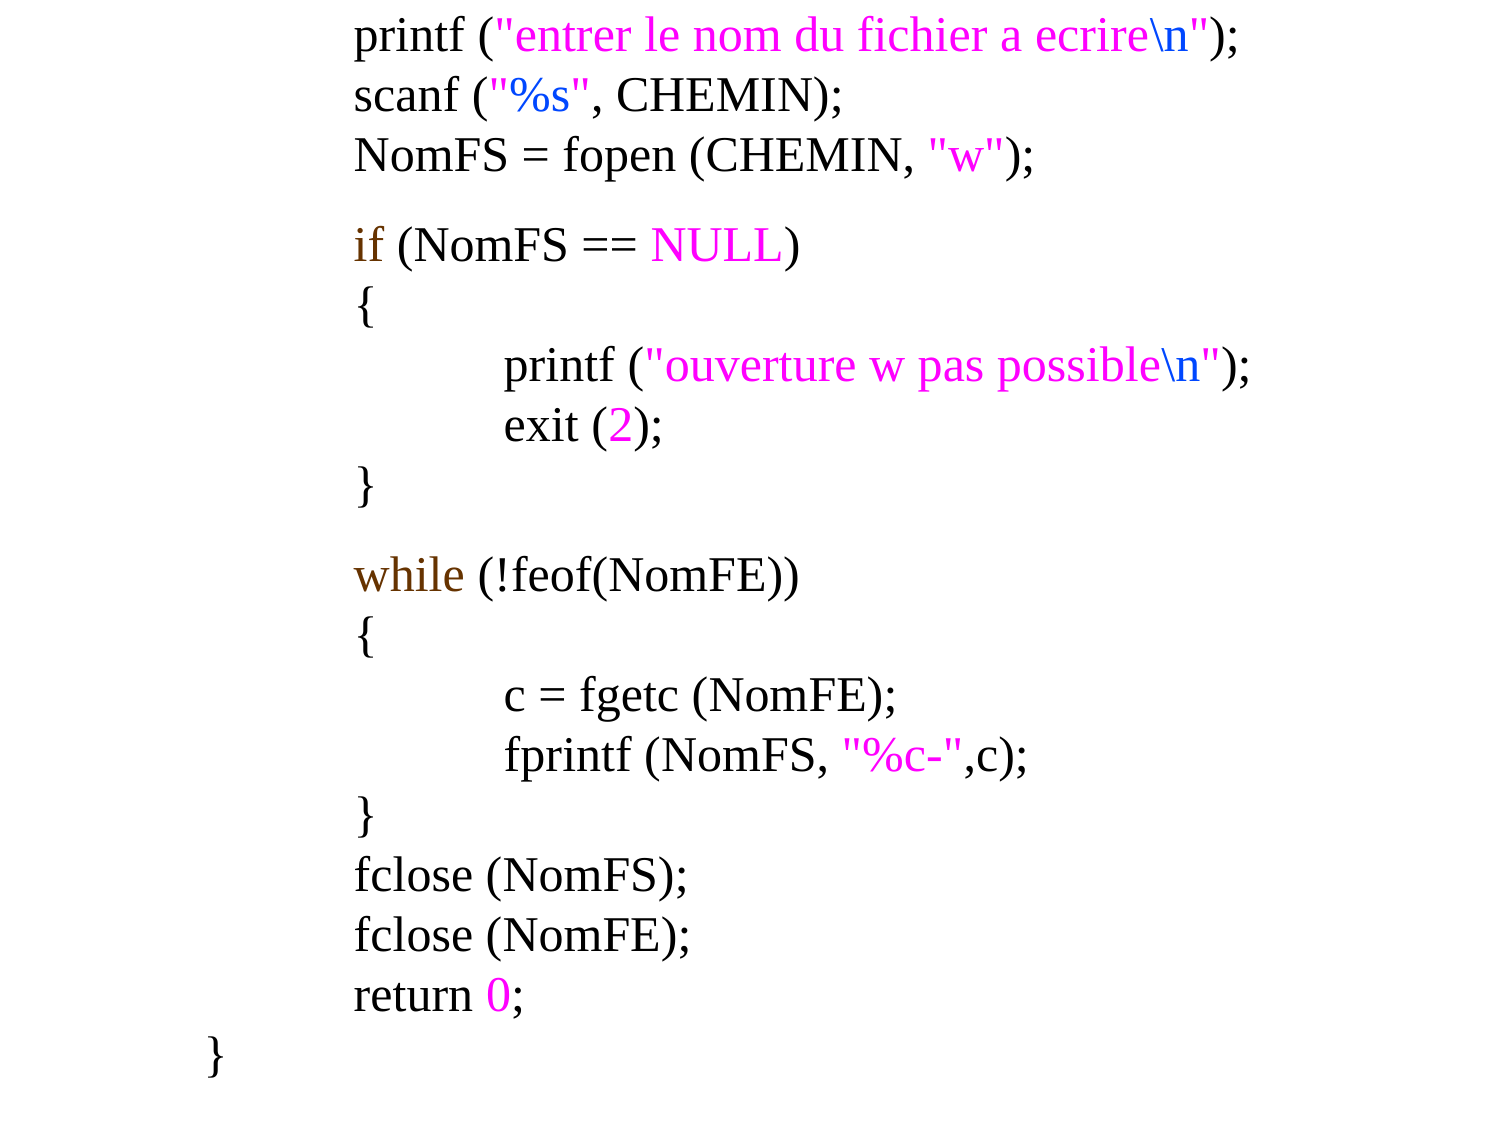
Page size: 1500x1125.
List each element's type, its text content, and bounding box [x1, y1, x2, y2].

text_box printf ("entrer le nom du fichier a ecrire\n"); scanf ("%s", CHEMIN); NomFS = fopen (CHEMIN, "w"); if (NomFS == NULL) { printf ("ouverture w pas possible\n"); exit (2); } while (!feof(NomFE)) { c = fgetc (NomFE); fprintf (NomFS, "%c-",c); } fclose (NomFS); fclose (NomFE); return 0; } [187, 0, 1426, 1091]
